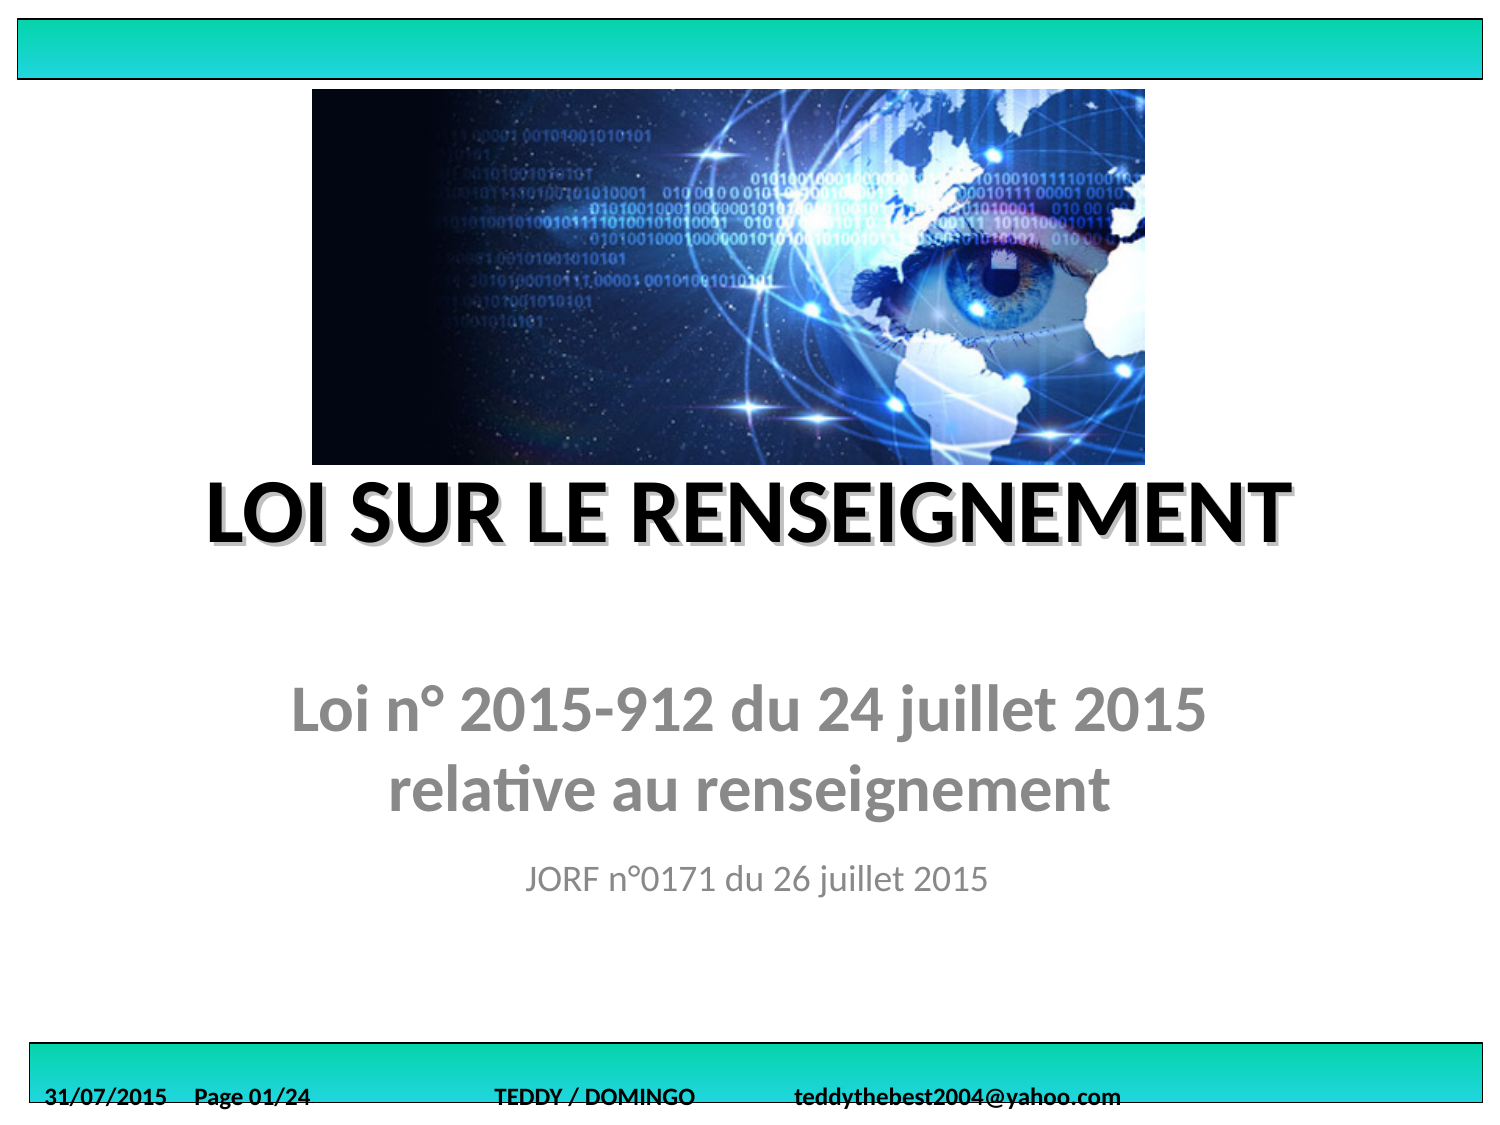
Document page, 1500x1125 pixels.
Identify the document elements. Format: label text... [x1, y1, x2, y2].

text_box 31/07/2015 Page 01/24 TEDDY / DOMINGO teddythebest2004@yahoo.com [29, 1042, 1483, 1103]
subtitle Loi n° 2015-912 du 24 juillet 2015 relative au renseignement JORF n°0171 du 26 juillet 2015 [225, 656, 1276, 945]
picture [312, 90, 1145, 465]
title LOI SUR LE RENSEIGNEMENT [112, 385, 1388, 627]
text_box [17, 42, 1483, 80]
